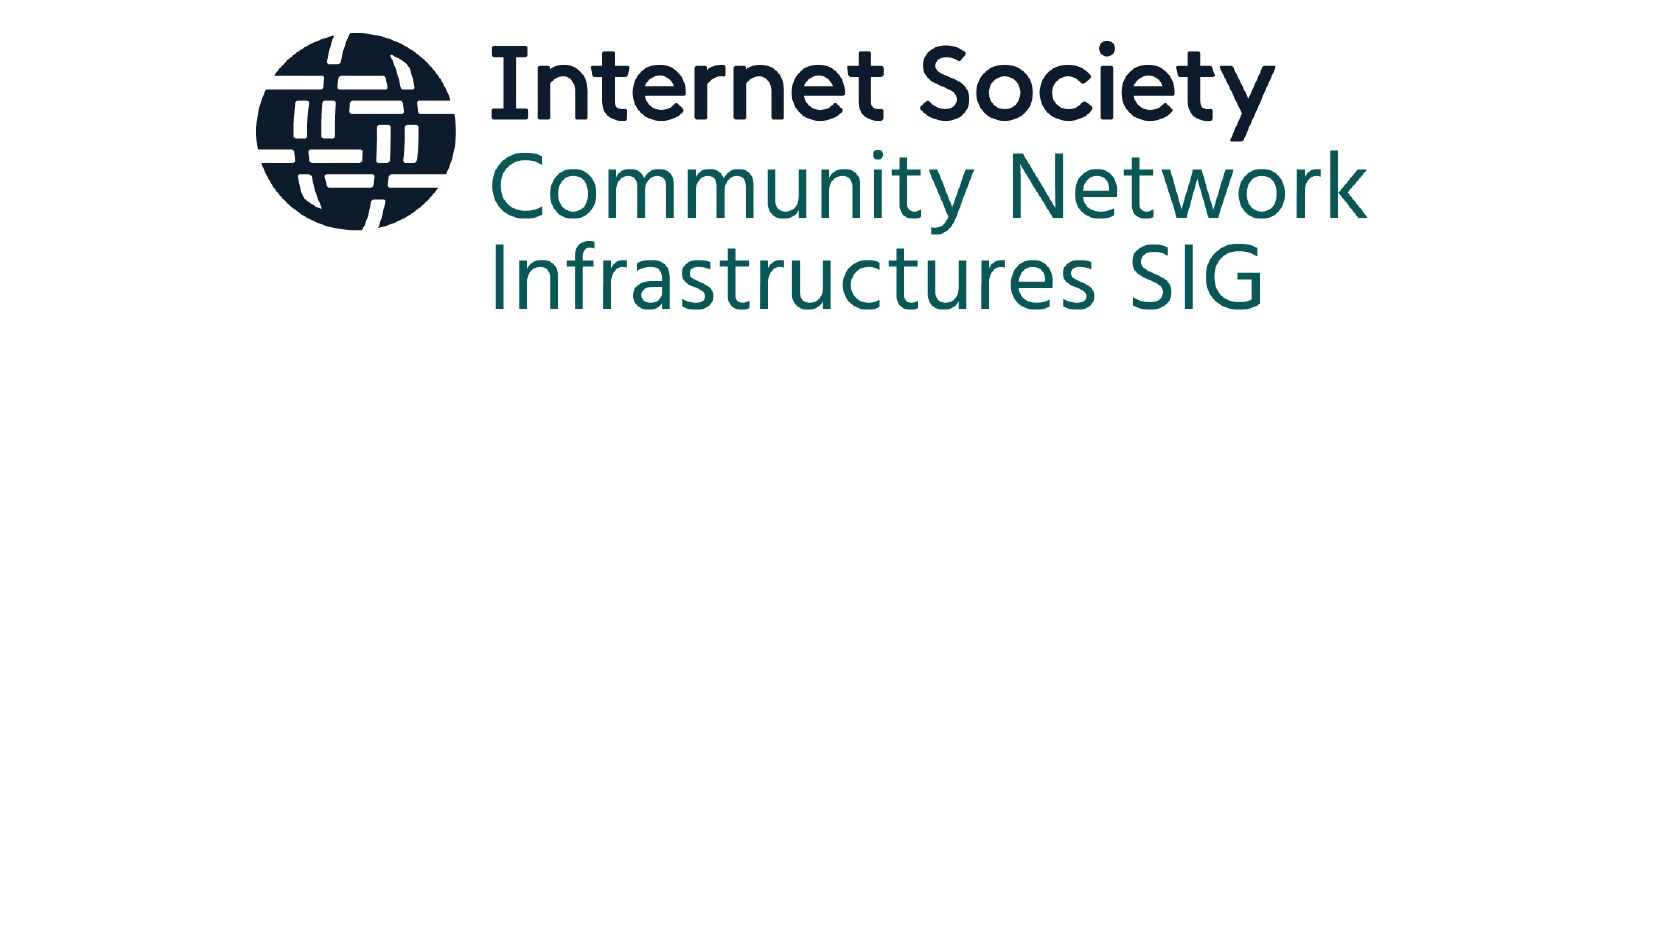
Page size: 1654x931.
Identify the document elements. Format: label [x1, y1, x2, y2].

picture [256, 33, 1406, 337]
